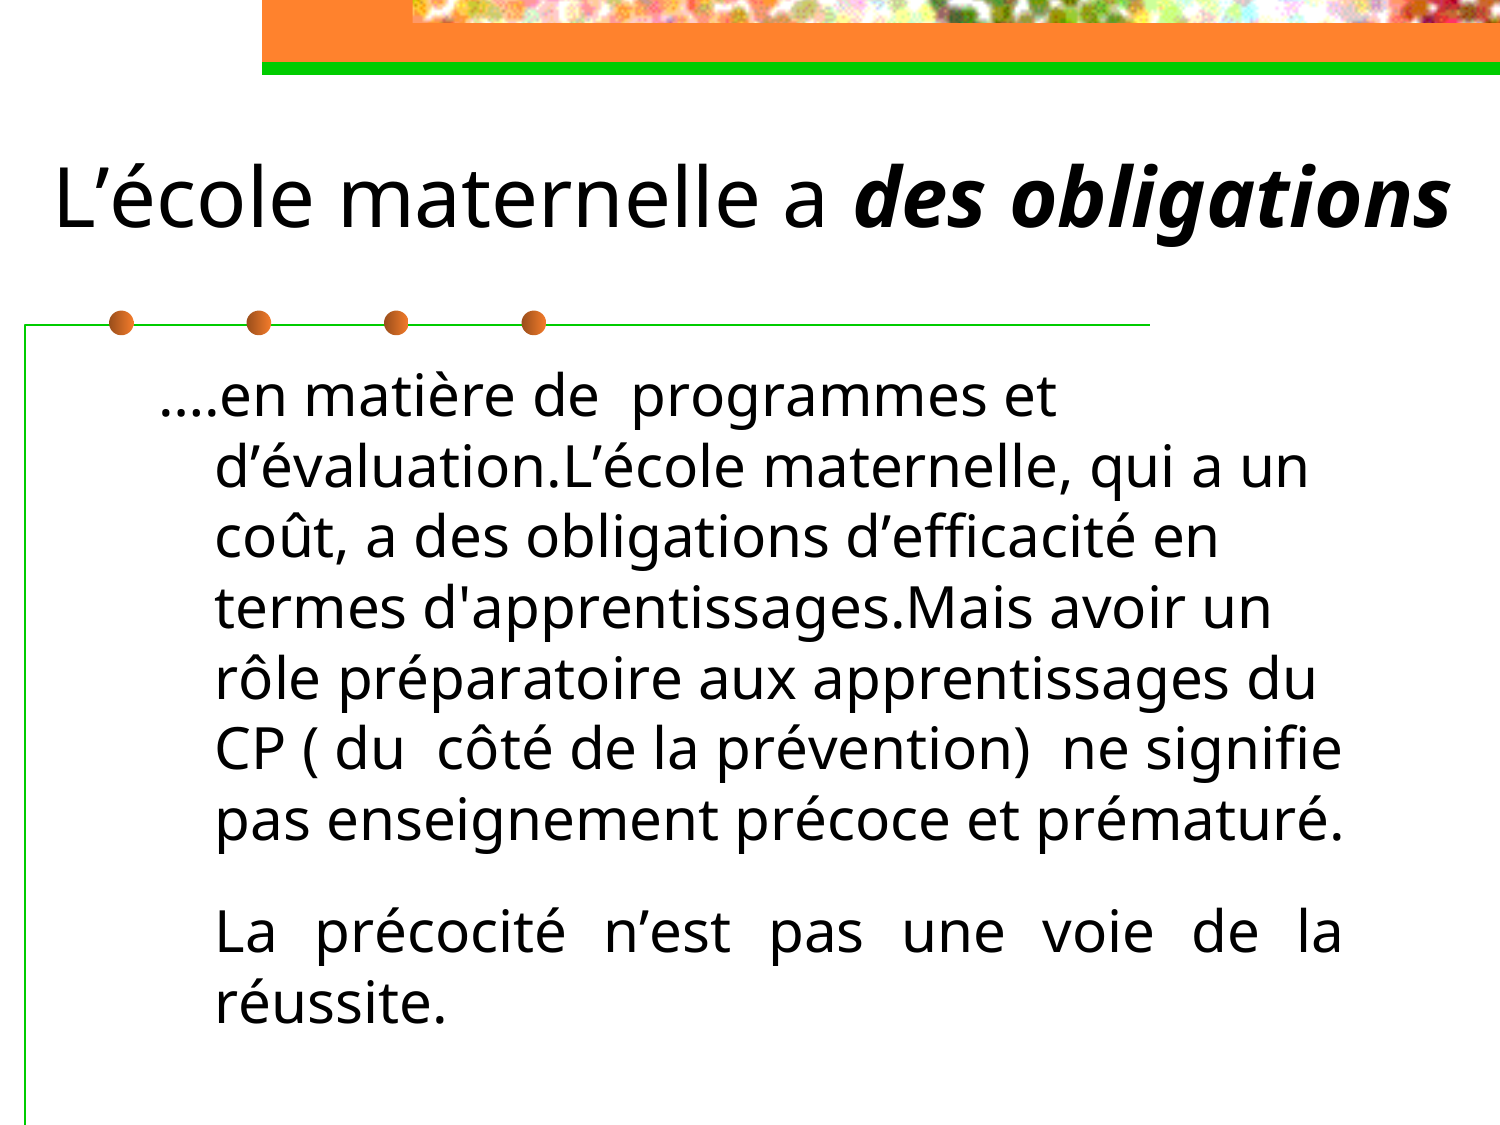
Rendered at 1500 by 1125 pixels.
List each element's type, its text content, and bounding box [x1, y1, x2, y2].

picture [412, 0, 1500, 23]
list ….en matière de programmes et d’évaluation.L’école maternelle, qui a un coût, a des obligations d’efficacité en termes d'apprentissages.Mais avoir un rôle préparatoire aux apprentissages du CP ( du côté de la prévention) ne signifie pas enseignement précoce et prématuré. La précocité n’est pas une voie de la réussite. [87, 350, 1363, 975]
title L’école maternelle a des obligations [29, 76, 1477, 312]
